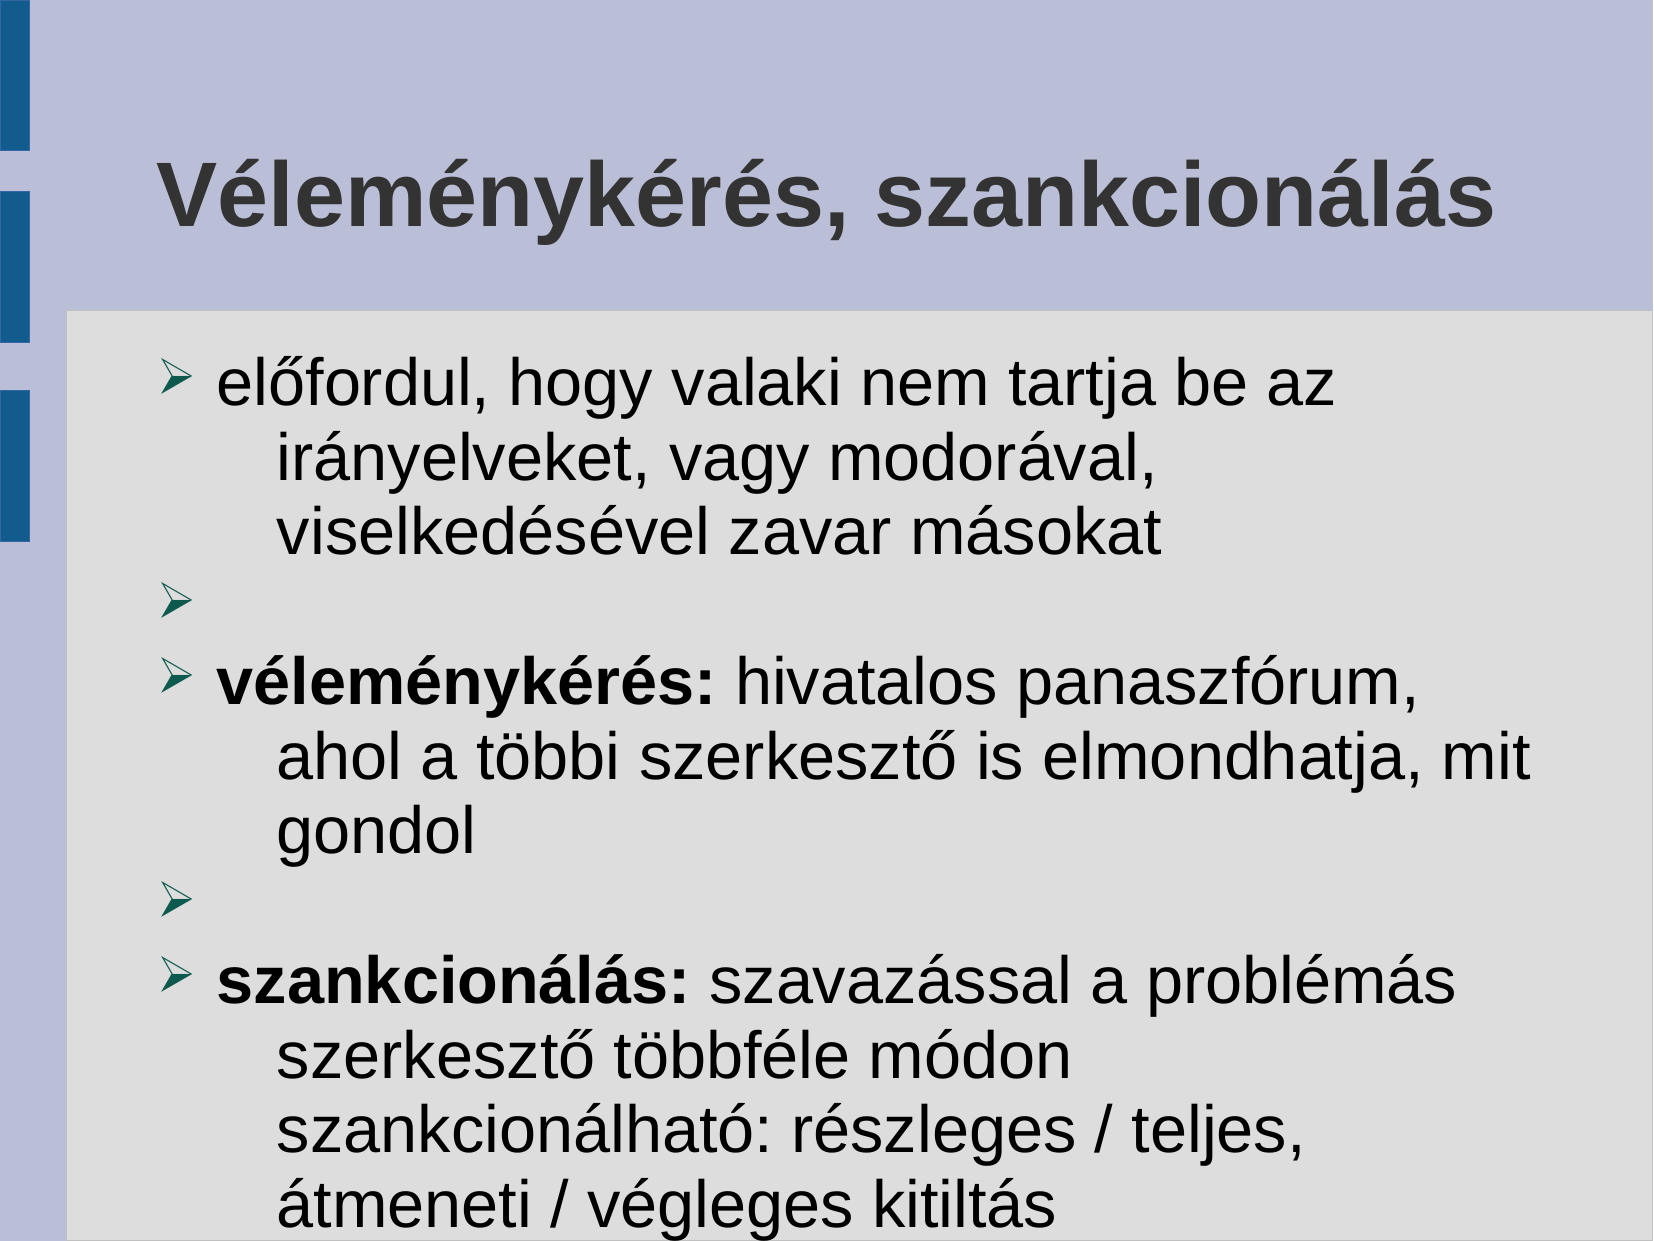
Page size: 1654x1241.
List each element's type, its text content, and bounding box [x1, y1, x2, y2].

list előfordul, hogy valaki nem tartja be az irányelveket, vagy modorával, viselkedésével zavar másokat véleménykérés: hivatalos panaszfórum, ahol a többi szerkesztő is elmondhatja, mit gondol szankcionálás: szavazással a problémás szerkesztő többféle módon szankcionálható: részleges / teljes, átmeneti / végleges kitiltás [121, 344, 1534, 1168]
title Véleménykérés, szankcionálás [121, 91, 1534, 299]
